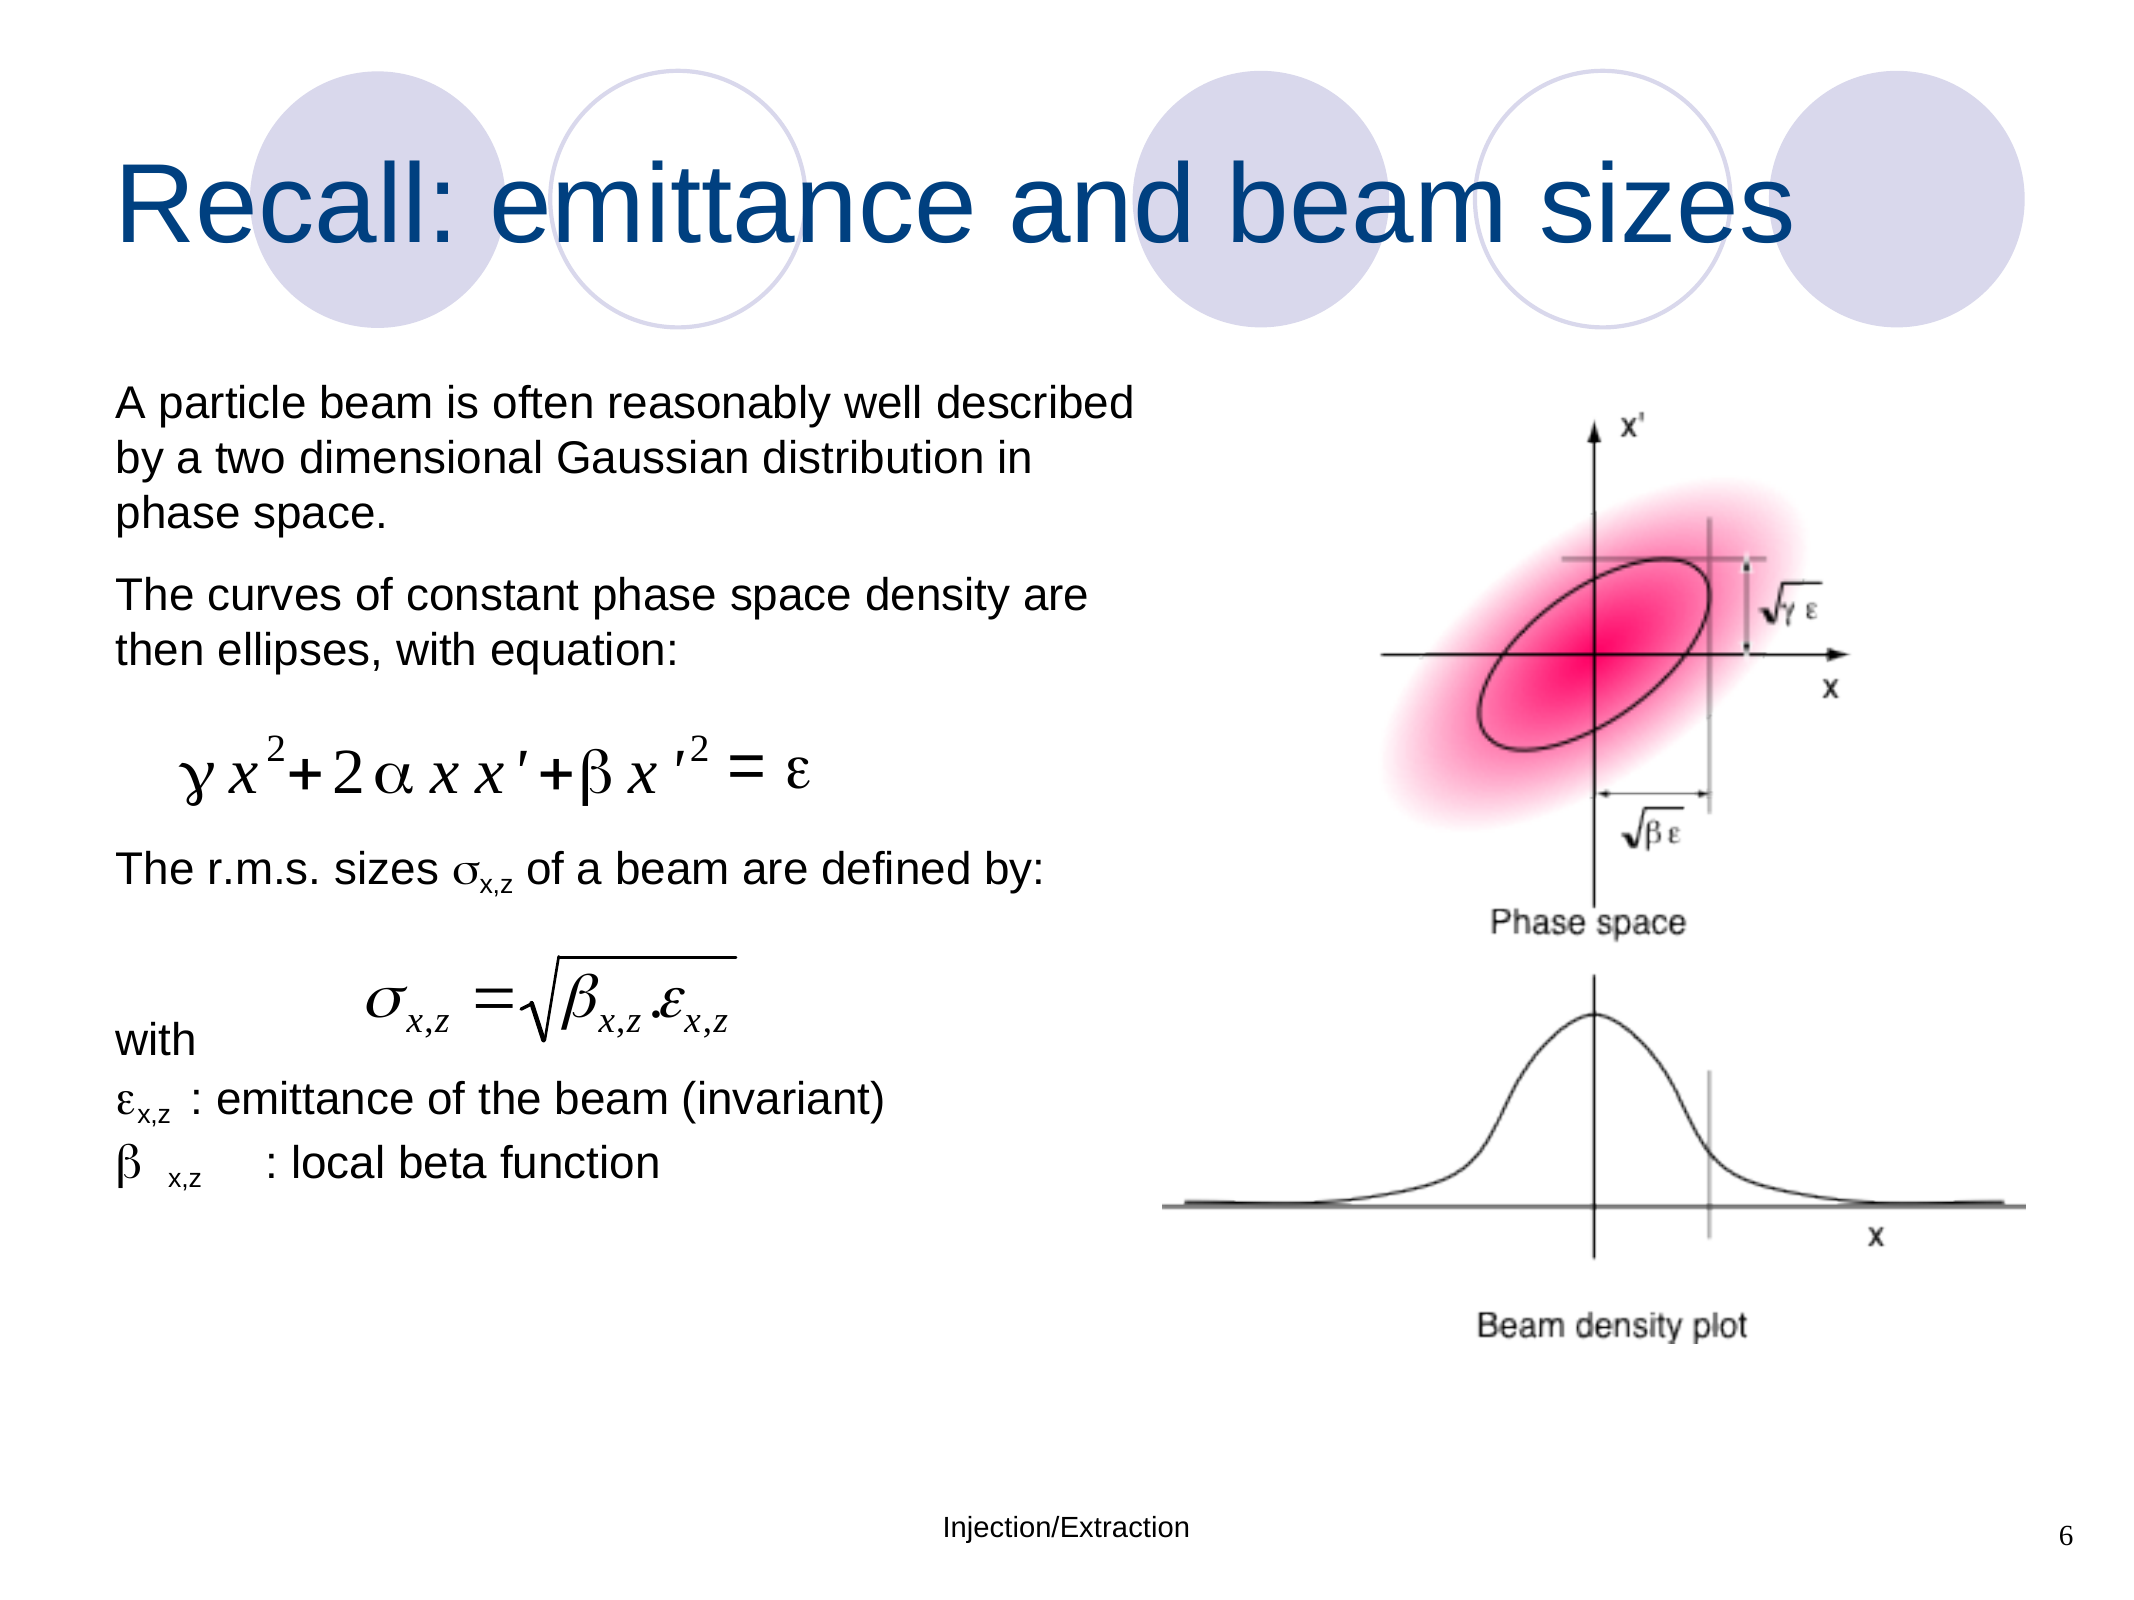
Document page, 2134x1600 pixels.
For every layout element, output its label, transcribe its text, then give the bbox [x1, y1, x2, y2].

text_box A particle beam is often reasonably well described by a two dimensional Gaussian distribution in phase space. The curves of constant phase space density are then ellipses, with equation: The r.m.s. sizes x,z of a beam are defined by: with x,z : emittance of the beam (invariant) x,z : local beta function [106, 372, 1173, 1257]
picture [1162, 404, 2026, 1344]
title Recall: emittance and beam sizes [106, 21, 2028, 374]
picture [356, 948, 748, 1049]
text_box =  [712, 714, 829, 810]
chart [159, 725, 712, 808]
